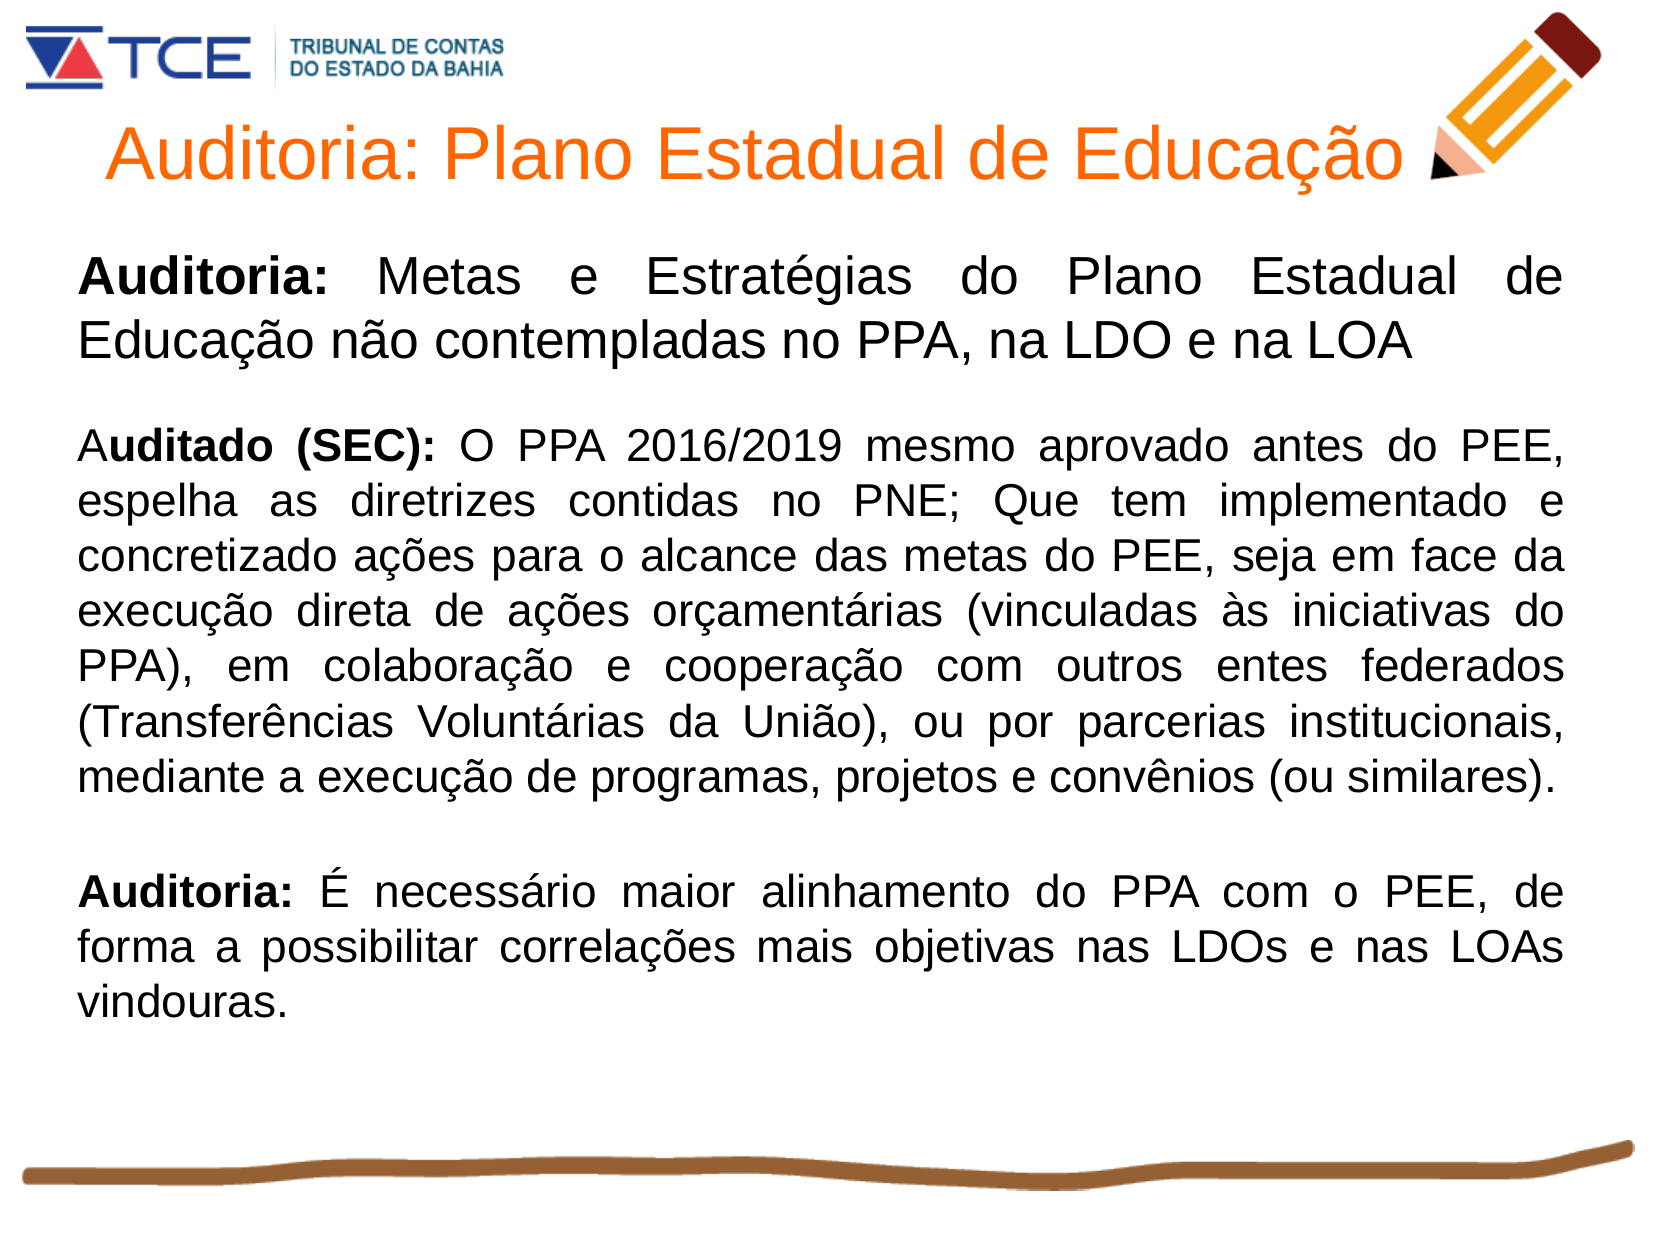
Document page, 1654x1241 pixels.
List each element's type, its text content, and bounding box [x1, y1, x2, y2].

title Auditoria: Plano Estadual de Educação [82, 90, 1429, 214]
list Auditoria: Metas e Estratégias do Plano Estadual de Educação não contempladas no PPA, na LDO e na LOA Auditado (SEC): O PPA 2016/2019 mesmo aprovado antes do PEE, espelha as diretrizes contidas no PNE; Que tem implementado e concretizado ações para o alcance das metas do PEE, seja em face da execução direta de ações orçamentárias (vinculadas às iniciativas do PPA), em colaboração e cooperação com outros entes federados (Transferências Voluntárias da União), ou por parcerias institucionais, mediante a execução de programas, projetos e convênios (ou similares). Auditoria: É necessário maior alinhamento do PPA com o PEE, de forma a possibilitar correlações mais objetivas nas LDOs e nas LOAs vindouras. [77, 236, 1566, 1068]
picture [26, 23, 508, 93]
picture [22, 1140, 1635, 1191]
picture [1430, 12, 1602, 181]
